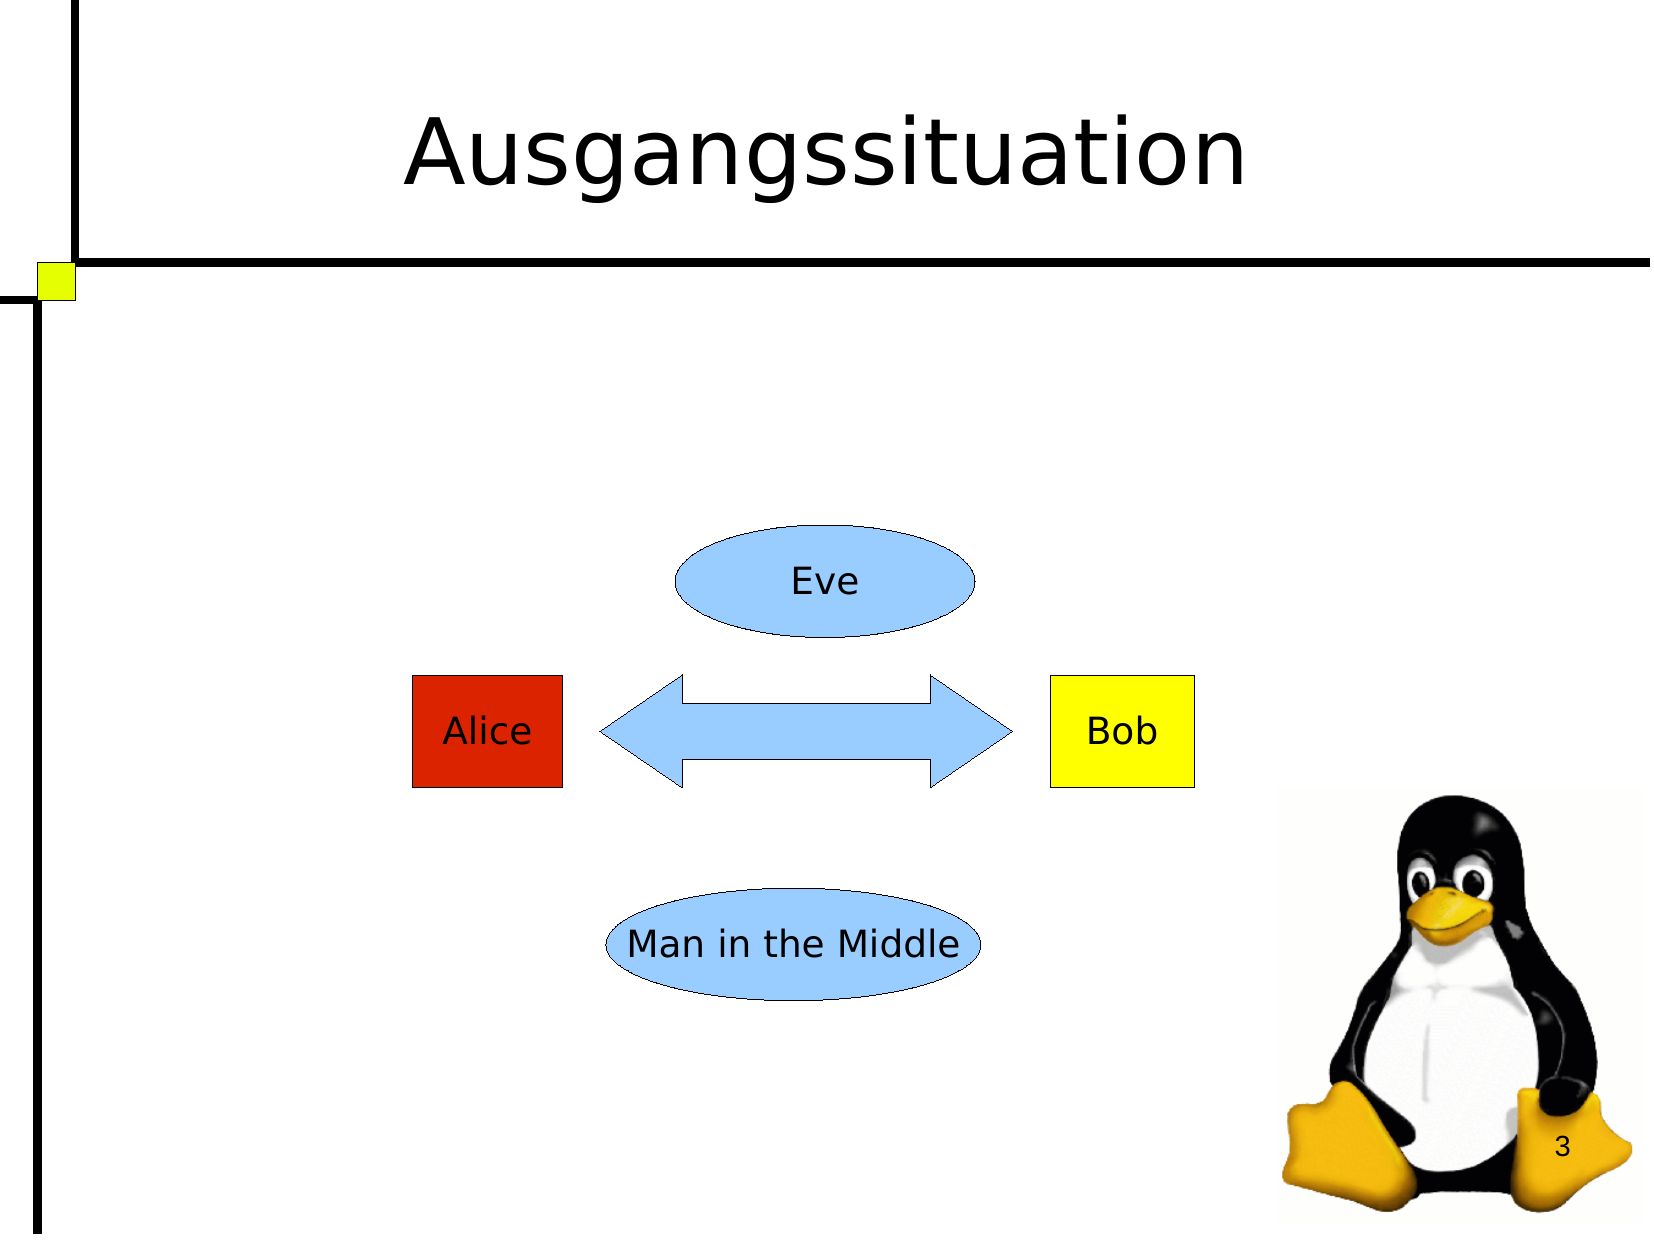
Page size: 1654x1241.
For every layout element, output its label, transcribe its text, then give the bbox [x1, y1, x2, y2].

text_box Alice [412, 675, 563, 788]
text_box Bob [1050, 675, 1195, 788]
text_box Eve [675, 525, 976, 638]
picture [1275, 787, 1642, 1223]
text_box [599, 674, 1013, 788]
text_box Man in the Middle [605, 888, 981, 1001]
title Ausgangssituation [82, 49, 1571, 257]
